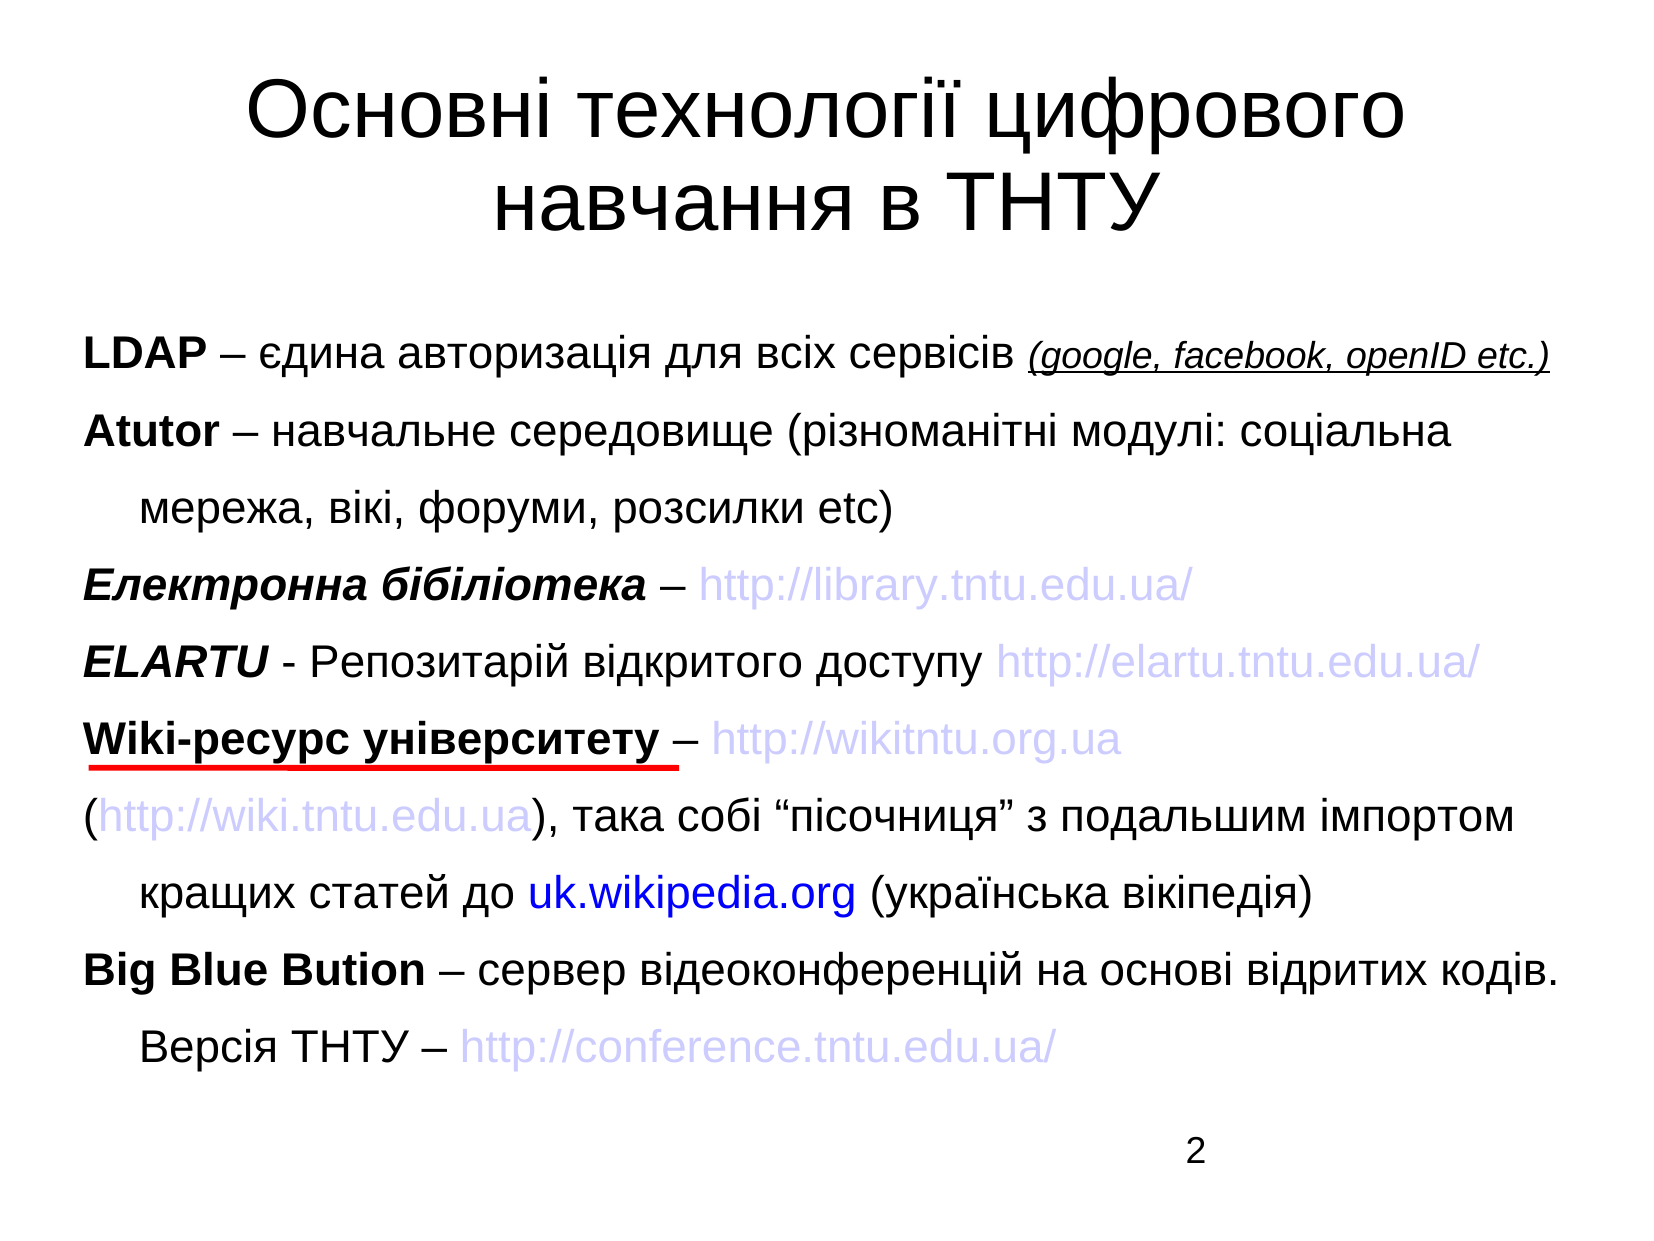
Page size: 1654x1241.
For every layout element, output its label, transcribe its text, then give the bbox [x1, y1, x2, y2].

subtitle LDAP – єдина авторизація для всіх сервісів (google, facebook, openID etc.) Atutor – навчальне середовище (різноманітні модулі: соціальна мережа, вікі, форуми, розсилки etc) Електронна бібіліотека – http://library.tntu.edu.ua/ ELARTU - Репозитарій відкритого доступу http://elartu.tntu.edu.ua/ Wiki-ресурс університету – http://wikitntu.org.ua (http://wiki.tntu.edu.ua), така собі “пісочниця” з подальшим імпортом кращих статей до uk.wikipedia.org (українська вікіпедія) Big Blue Bution – сервер відеоконференцій на основі відритих кодів. Версія ТНТУ – http://conference.tntu.edu.ua/ [82, 265, 1571, 1134]
title Основні технології цифрового навчання в ТНТУ [82, 56, 1571, 250]
